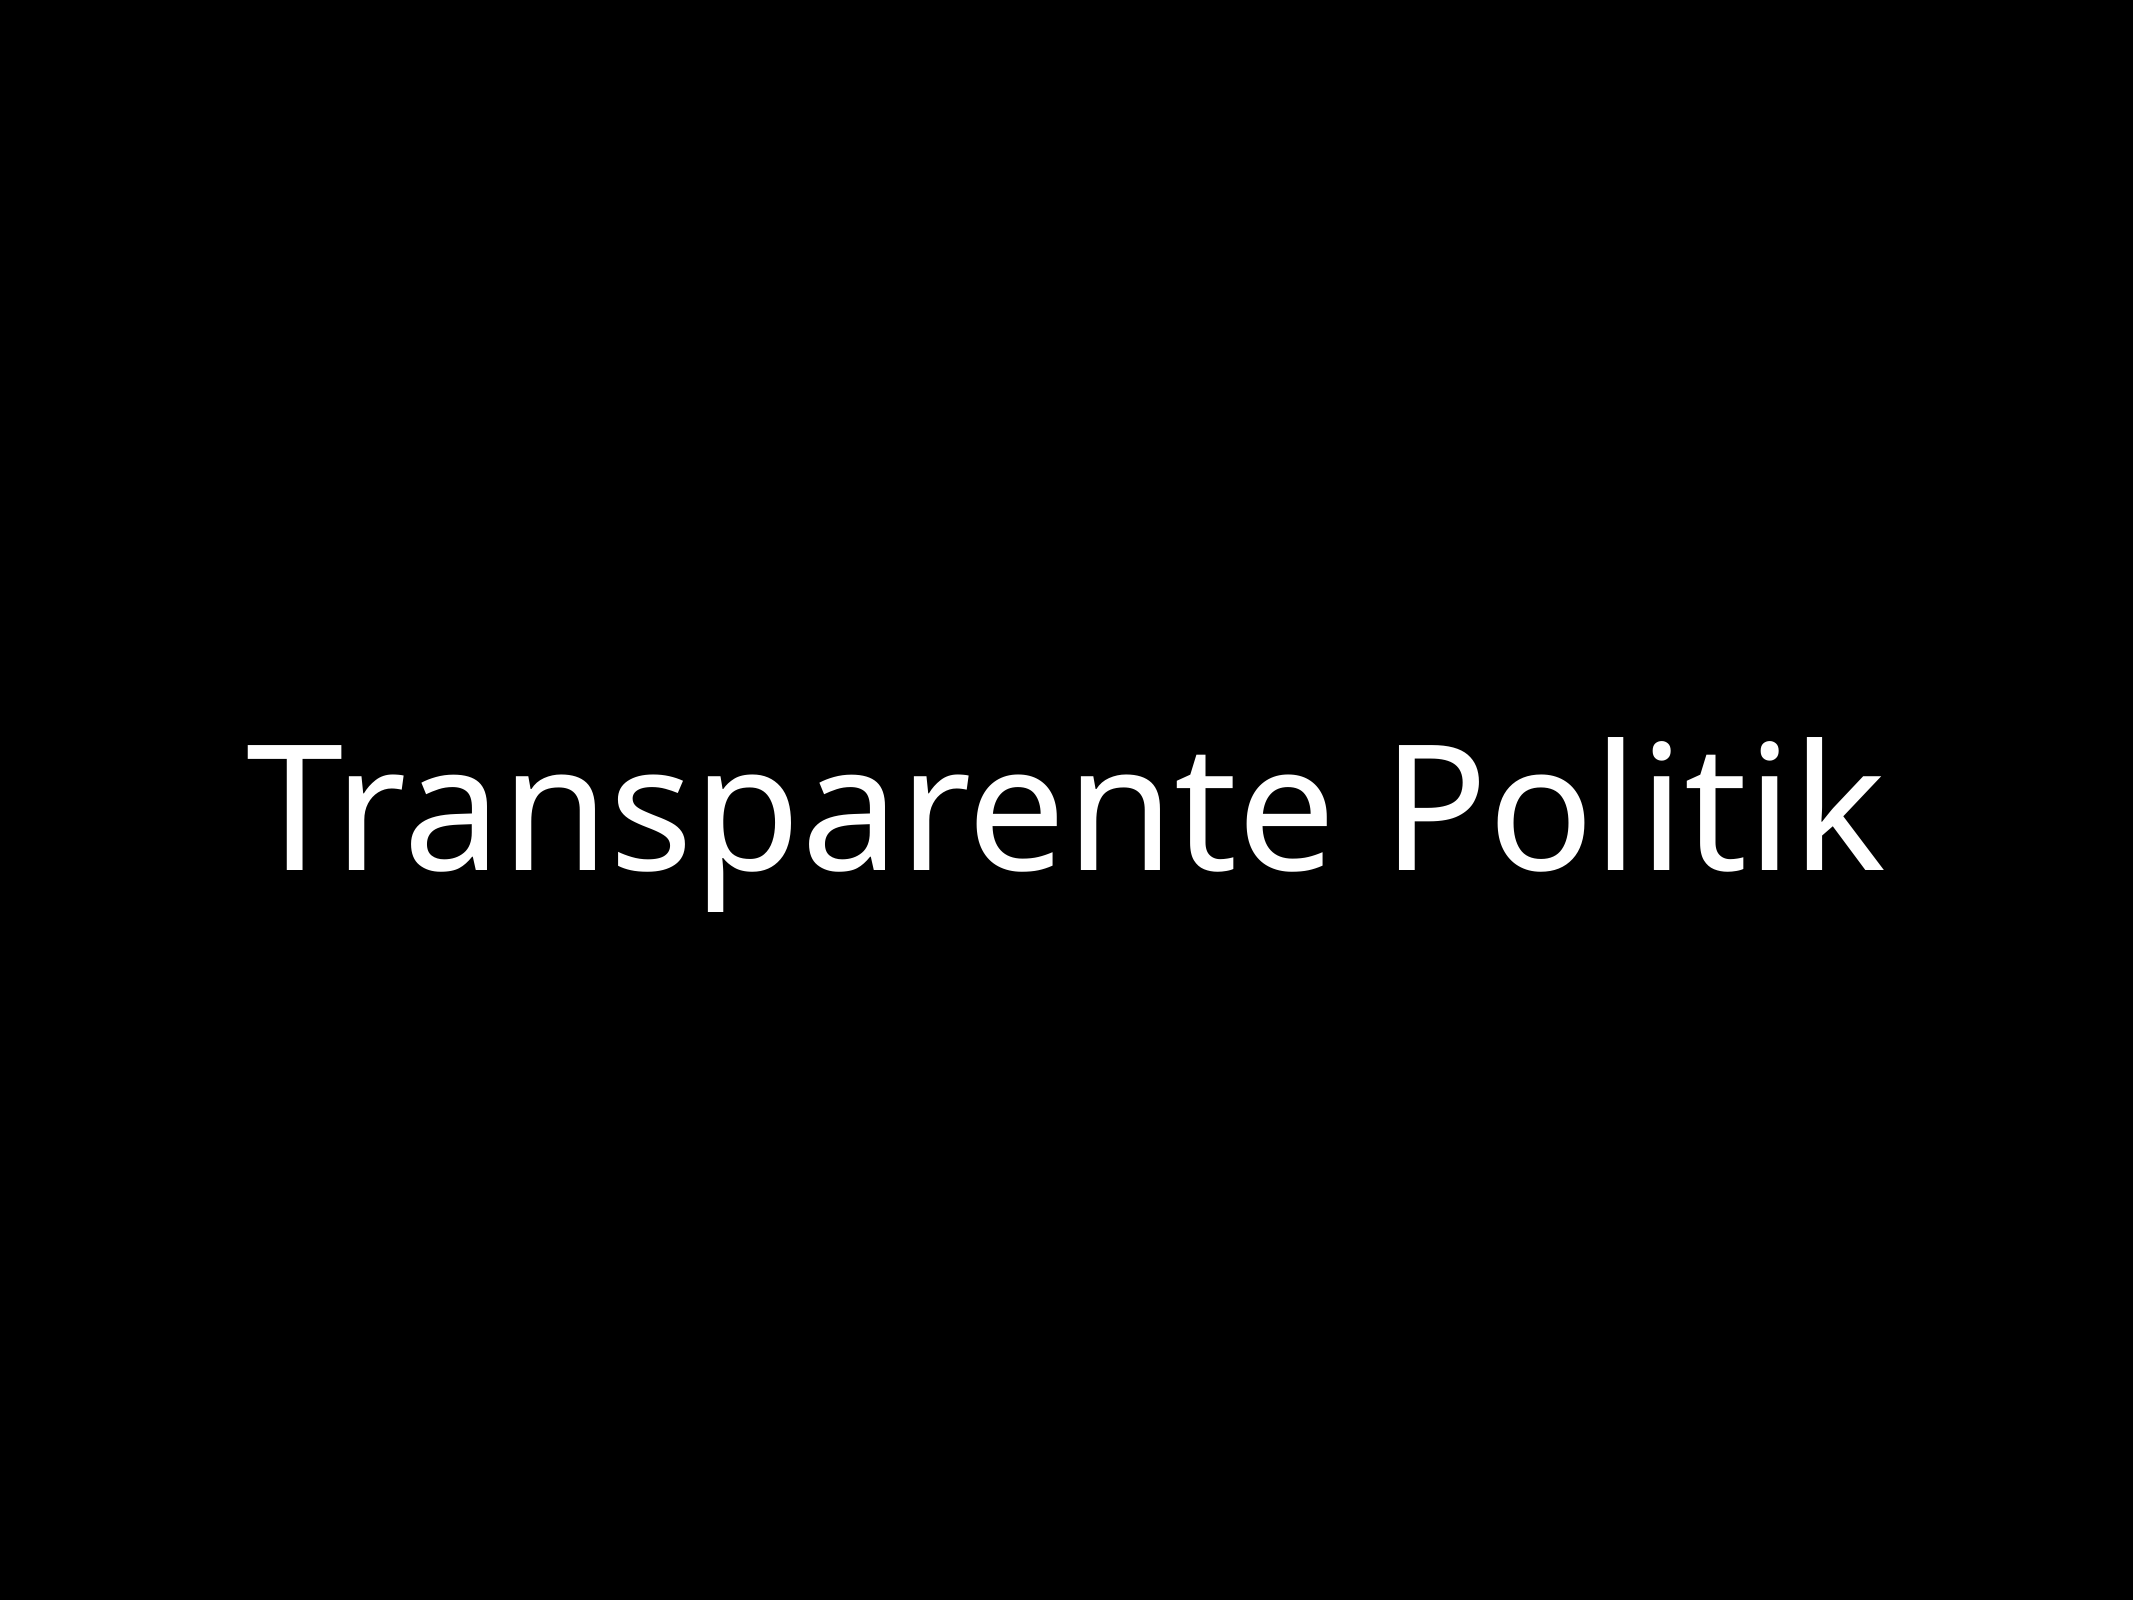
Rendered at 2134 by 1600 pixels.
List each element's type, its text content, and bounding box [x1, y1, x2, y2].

title Transparente Politik [208, 487, 1925, 1113]
